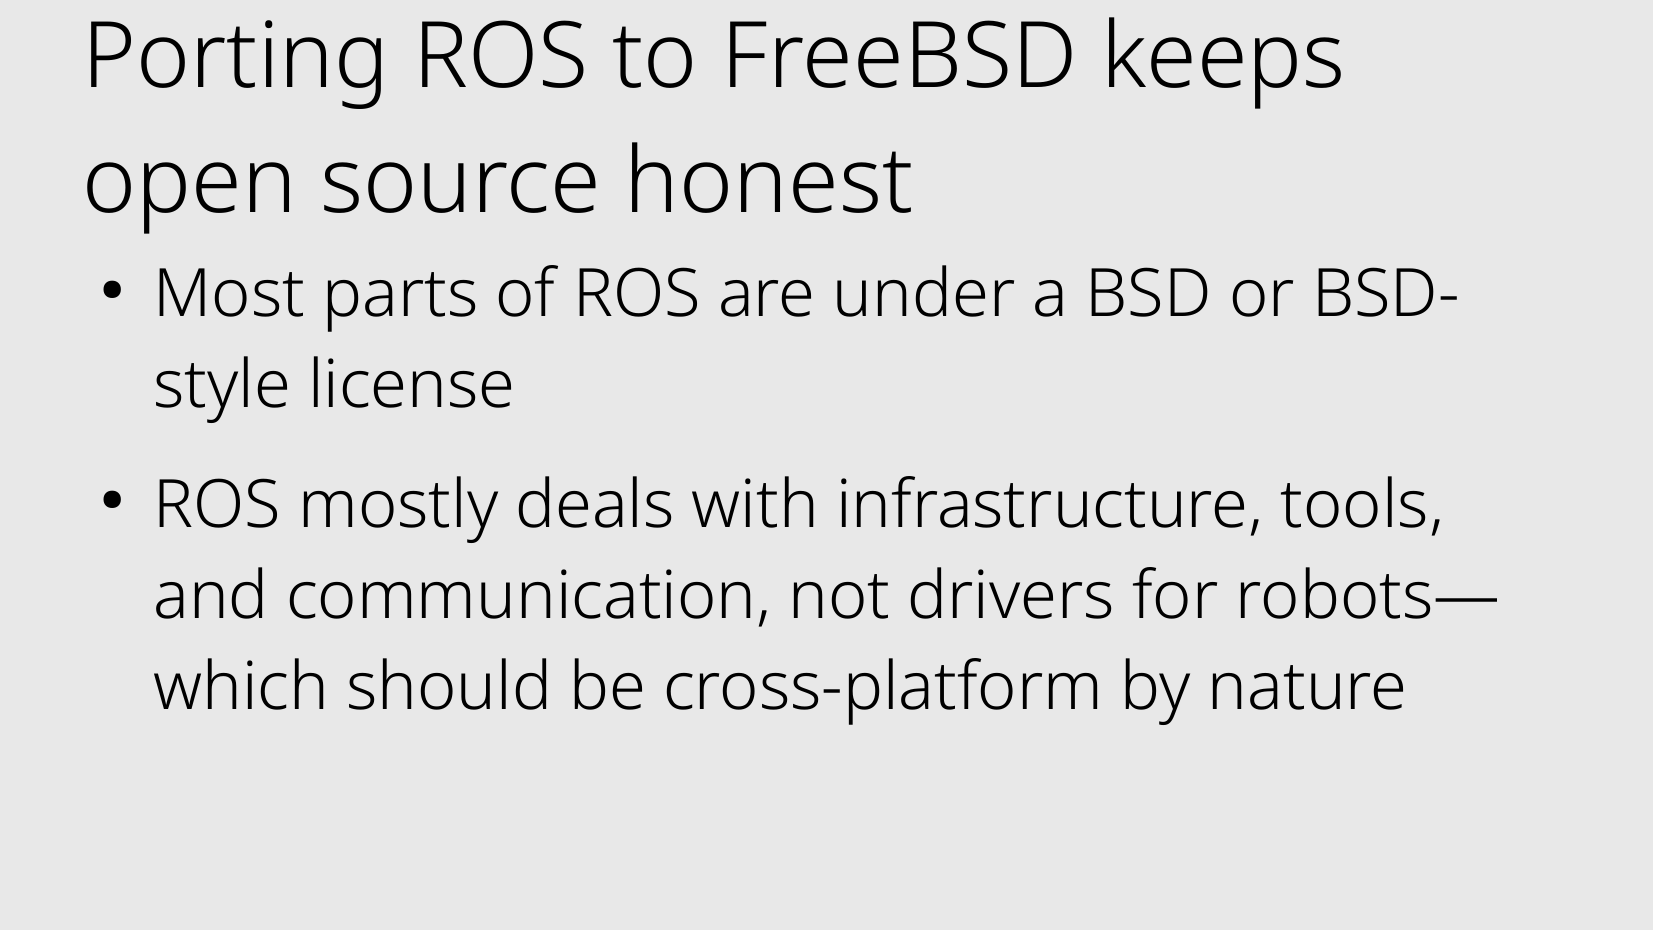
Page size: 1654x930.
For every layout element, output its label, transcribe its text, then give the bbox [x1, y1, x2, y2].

title Porting ROS to FreeBSD keeps open source honest [82, 3, 1571, 217]
list Most parts of ROS are under a BSD or BSD-style license ROS mostly deals with infrastructure, tools, and communication, not drivers for robots—which should be cross-platform by nature [82, 217, 1571, 757]
